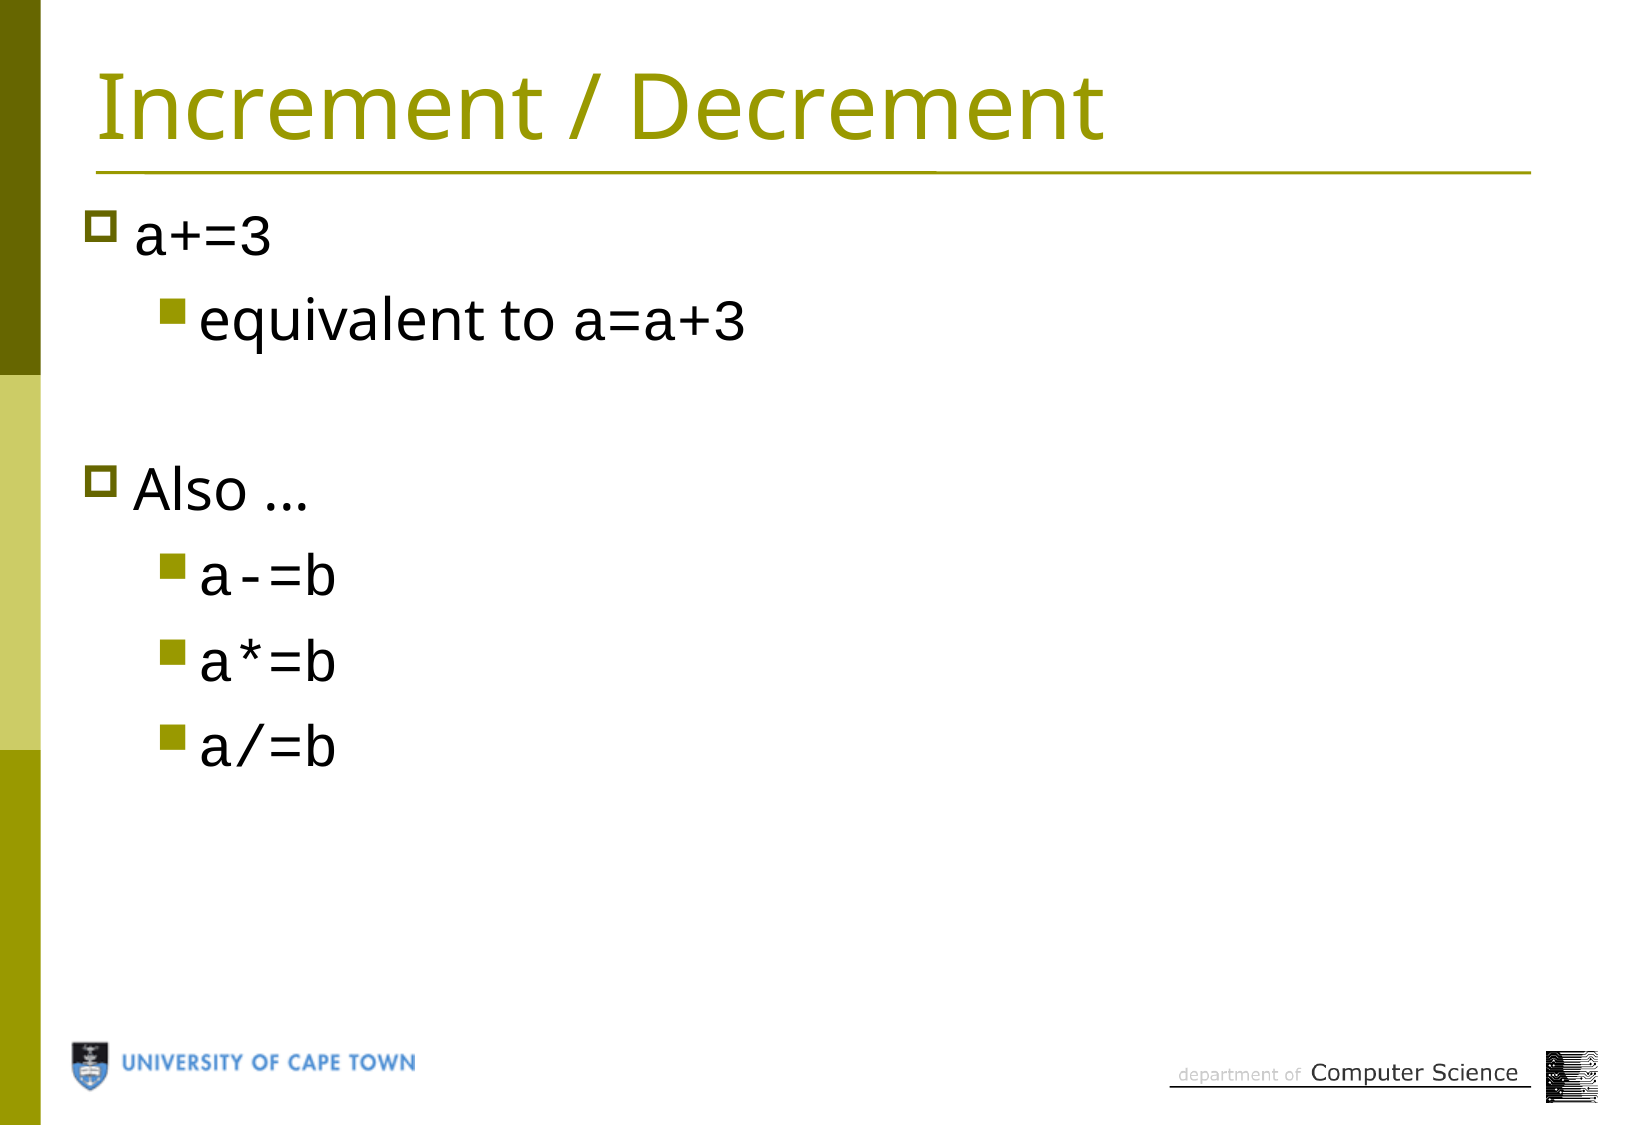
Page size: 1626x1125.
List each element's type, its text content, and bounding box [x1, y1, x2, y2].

picture [1546, 1051, 1598, 1103]
text_box a+=3 equivalent to a=a+3 Also ... a-=b a*=b a/=b [81, 196, 1543, 1038]
picture [61, 1024, 415, 1103]
title Increment / Decrement [81, 37, 1543, 180]
picture [1169, 1043, 1532, 1091]
